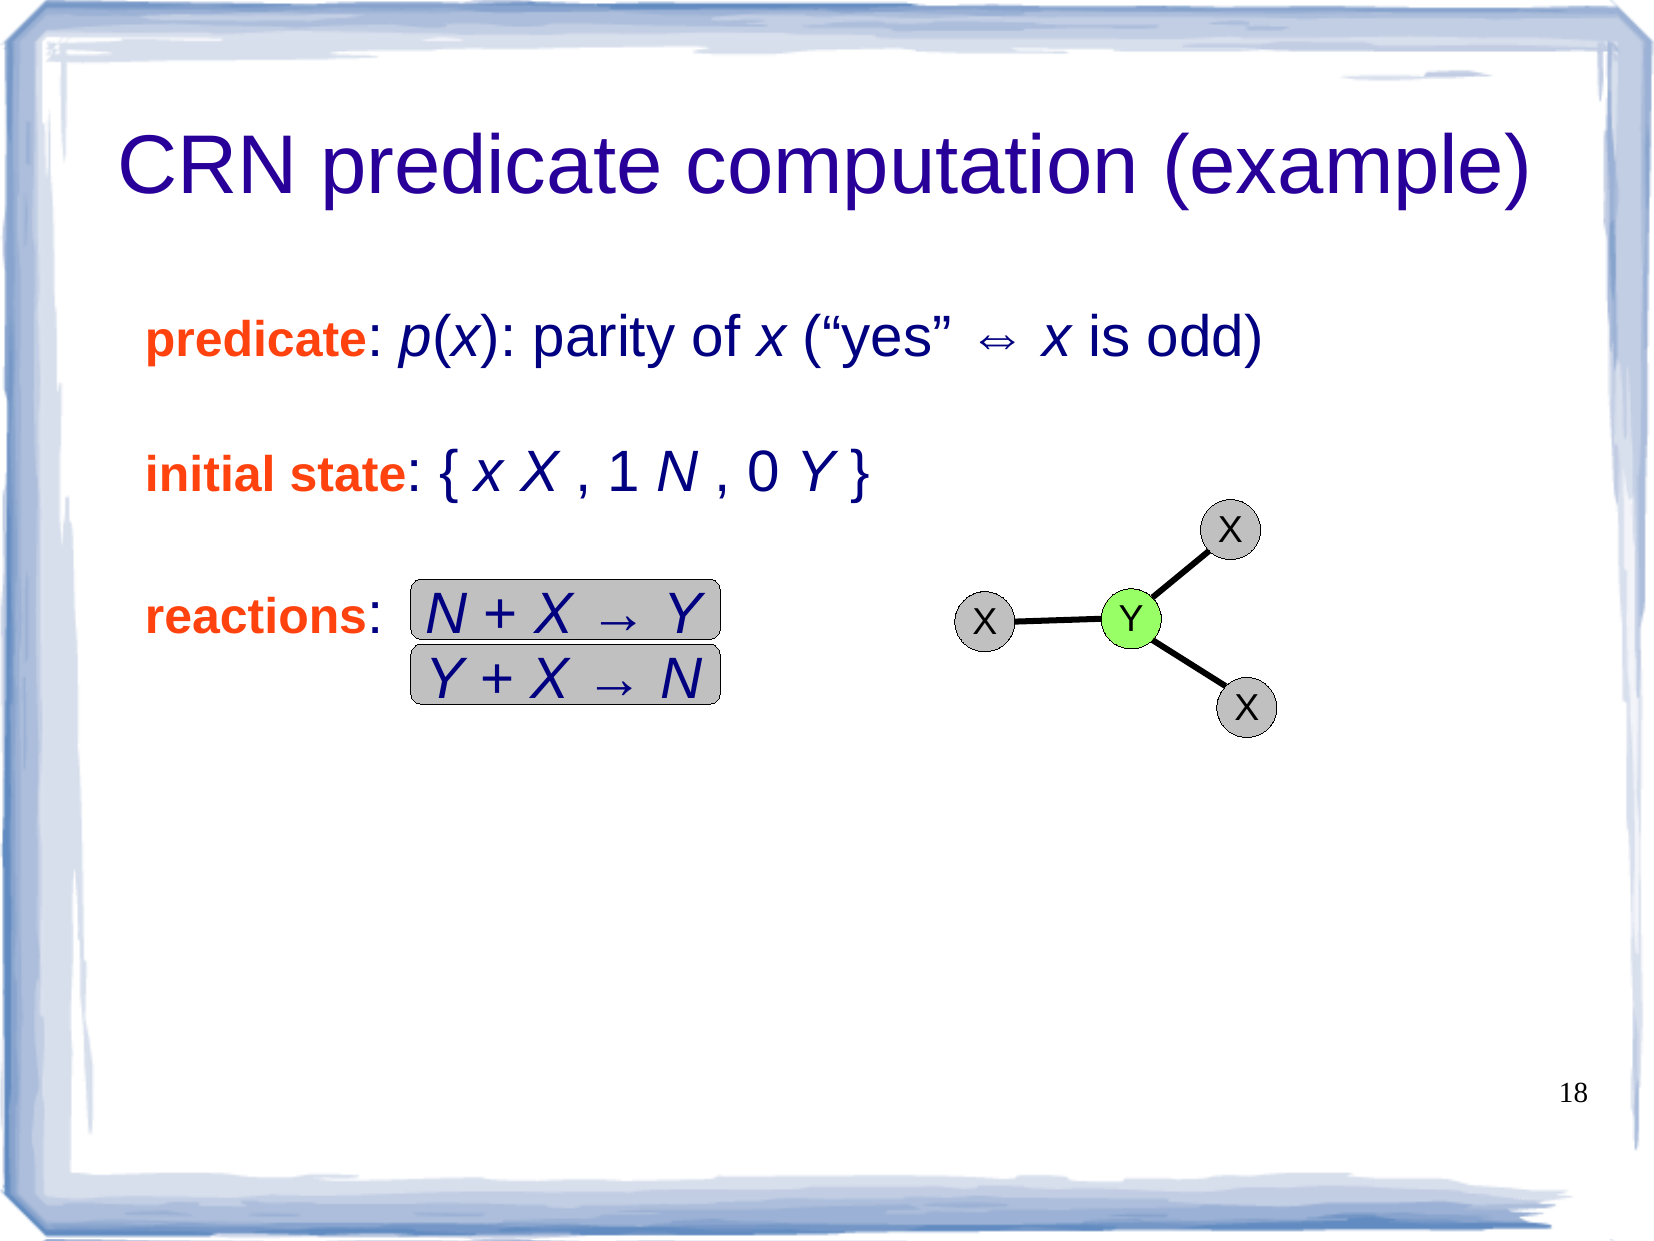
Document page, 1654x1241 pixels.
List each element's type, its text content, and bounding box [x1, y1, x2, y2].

text_box Y [1101, 588, 1162, 649]
title CRN predicate computation (example) [75, 71, 1576, 258]
text_box predicate: p(x): parity of x (“yes” ⇔ x is odd) [130, 295, 1328, 376]
text_box initial state: { x X , 1 N , 0 Y } [130, 431, 922, 512]
text_box X [1200, 499, 1261, 560]
text_box X [954, 591, 1015, 652]
text_box X [1216, 677, 1277, 738]
text_box N + X → Y Y + X → N [410, 573, 750, 719]
text_box reactions: [130, 573, 410, 669]
picture [0, 0, 1654, 1241]
